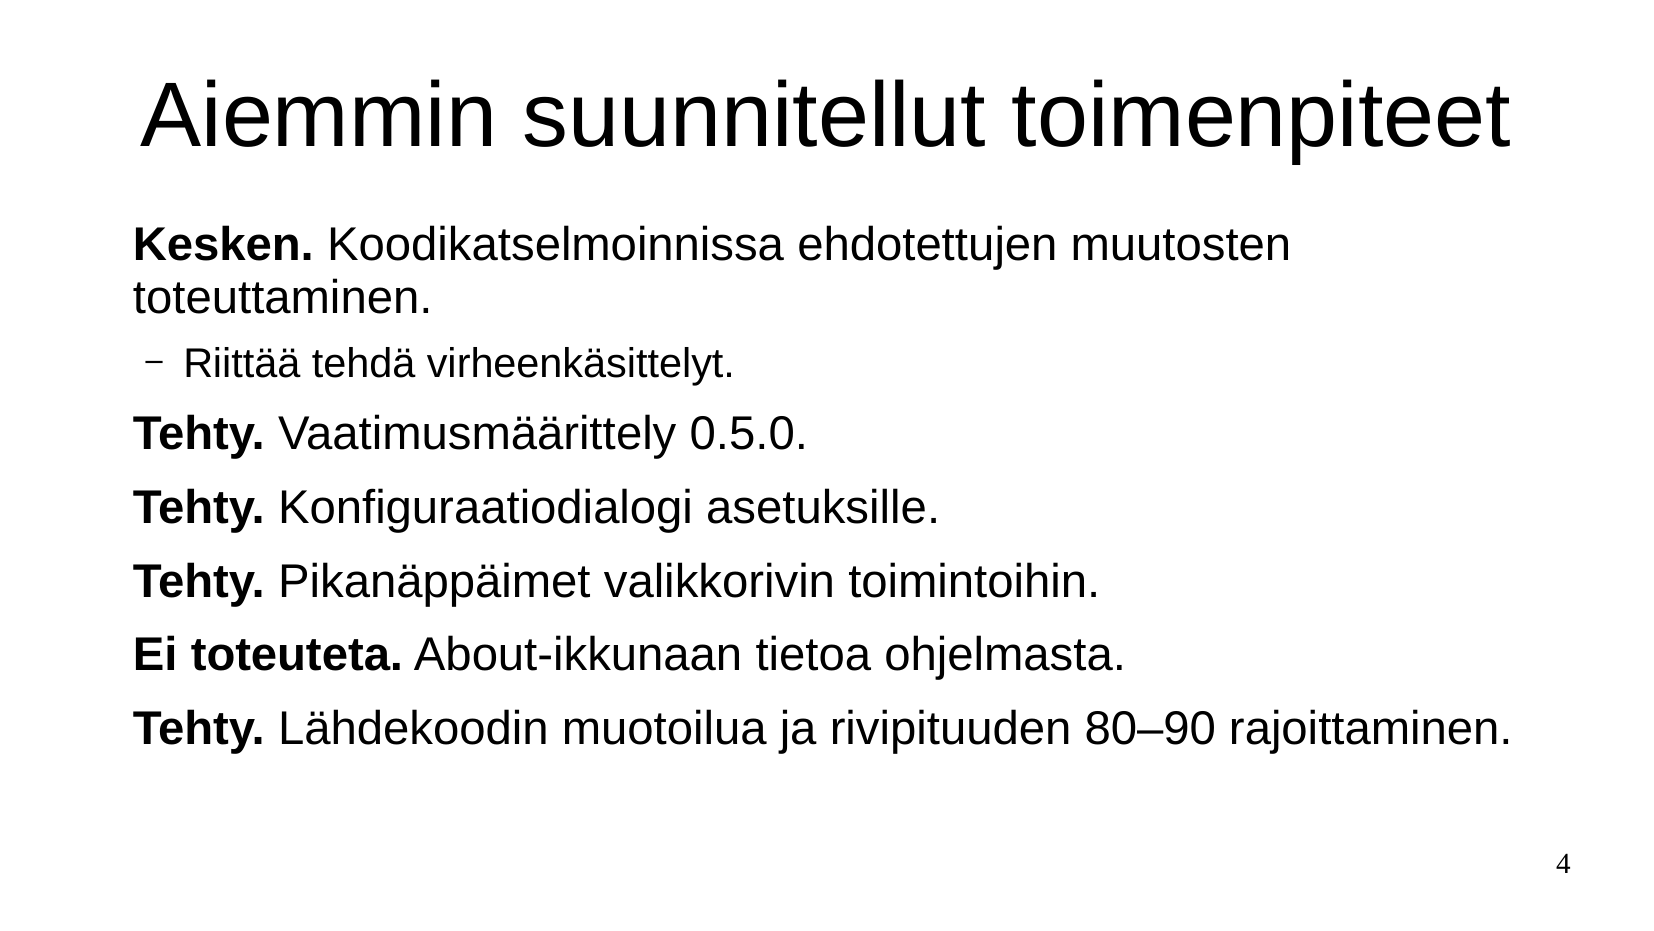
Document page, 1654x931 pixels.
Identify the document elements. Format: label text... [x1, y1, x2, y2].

title Aiemmin suunnitellut toimenpiteet [82, 37, 1571, 193]
list Kesken. Koodikatselmoinnissa ehdotettujen muutosten toteuttaminen. Riittää tehdä virheenkäsittelyt. Tehty. Vaatimusmäärittely 0.5.0. Tehty. Konfiguraatiodialogi asetuksille. Tehty. Pikanäppäimet valikkorivin toimintoihin. Ei toteuteta. About-ikkunaan tietoa ohjelmasta. Tehty. Lähdekoodin muotoilua ja rivipituuden 80–90 rajoittaminen. [82, 217, 1571, 758]
